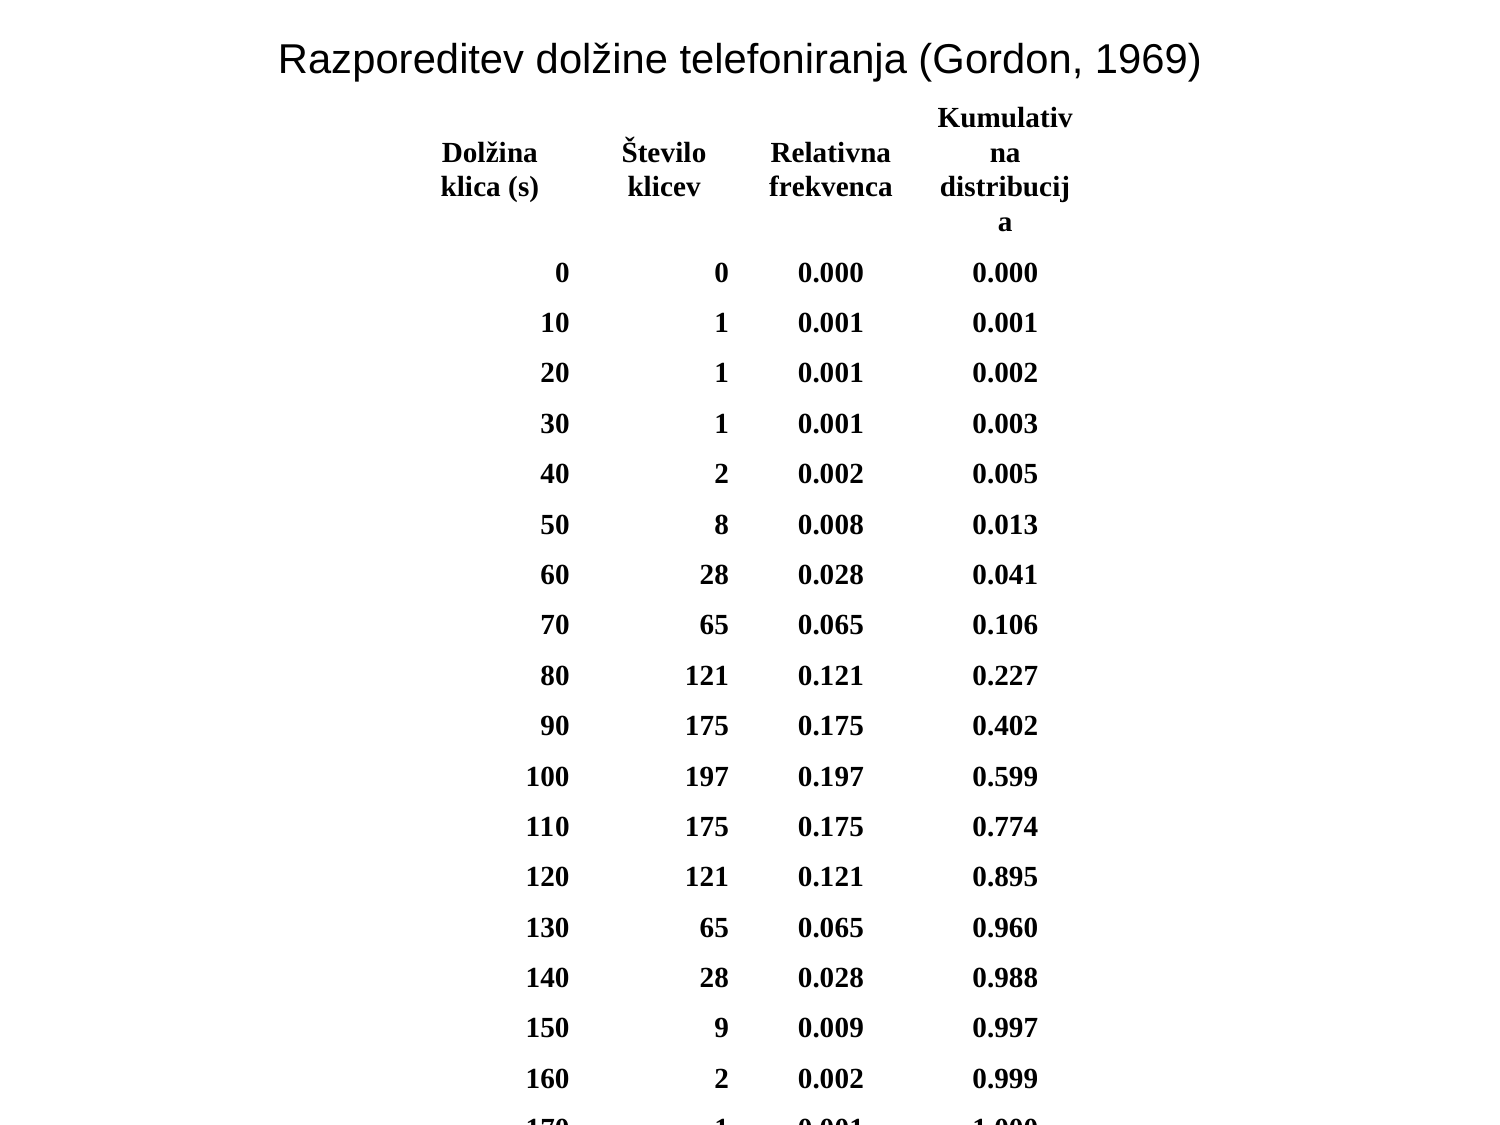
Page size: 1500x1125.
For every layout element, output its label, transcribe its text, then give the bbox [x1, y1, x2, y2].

table_cell 170 [396, 1102, 585, 1125]
table_cell 70 [396, 598, 585, 648]
table_cell 140 [396, 951, 585, 1001]
table_cell 65 [585, 900, 744, 951]
table_header Kumulativna distribucija [918, 90, 1092, 245]
table_cell 28 [585, 548, 744, 598]
table_cell 0 [396, 245, 585, 296]
table_cell 0.065 [744, 900, 918, 951]
table_cell 1 [585, 346, 744, 396]
table_header Dolžina klica (s) [396, 90, 585, 245]
table_cell 0.013 [918, 497, 1092, 548]
table_cell 175 [585, 699, 744, 749]
table_cell 0.000 [918, 245, 1092, 296]
table_cell 160 [396, 1051, 585, 1102]
table_cell 1 [585, 296, 744, 346]
table_cell 0.175 [744, 799, 918, 850]
table_cell 0.009 [744, 1001, 918, 1051]
table_cell 0.999 [918, 1051, 1092, 1102]
table_cell 1.000 [918, 1102, 1092, 1125]
table_cell 175 [585, 799, 744, 850]
table_cell 1 [585, 1102, 744, 1125]
table_cell 0.960 [918, 900, 1092, 951]
table_cell 0.599 [918, 749, 1092, 799]
table_cell 0.065 [744, 598, 918, 648]
table_cell 0.175 [744, 699, 918, 749]
table_cell 80 [396, 648, 585, 699]
table_cell 0.028 [744, 548, 918, 598]
table_cell 0.197 [744, 749, 918, 799]
table_cell 0.997 [918, 1001, 1092, 1051]
title Razporeditev dolžine telefoniranja (Gordon, 1969) [76, 0, 1427, 98]
table_cell 65 [585, 598, 744, 648]
table_cell 197 [585, 749, 744, 799]
table_cell 0.002 [744, 447, 918, 497]
table_cell 0.000 [744, 245, 918, 296]
table_cell 121 [585, 850, 744, 900]
table_cell 0.001 [744, 346, 918, 396]
table_cell 0.121 [744, 648, 918, 699]
table_cell 0.003 [918, 396, 1092, 447]
table_cell 2 [585, 1051, 744, 1102]
table_cell 0.774 [918, 799, 1092, 850]
table_header Število klicev [585, 90, 744, 245]
table_cell 0.227 [918, 648, 1092, 699]
table_cell 50 [396, 497, 585, 548]
table_header Relativna frekvenca [744, 90, 918, 245]
table_cell 10 [396, 296, 585, 346]
table_cell 0.402 [918, 699, 1092, 749]
table_cell 60 [396, 548, 585, 598]
table_cell 0.002 [744, 1051, 918, 1102]
table_cell 40 [396, 447, 585, 497]
table_cell 8 [585, 497, 744, 548]
table_cell 20 [396, 346, 585, 396]
table_cell 0.001 [744, 1102, 918, 1125]
table_cell 100 [396, 749, 585, 799]
table_cell 0.005 [918, 447, 1092, 497]
table_cell 0.988 [918, 951, 1092, 1001]
table_cell 0 [585, 245, 744, 296]
table_cell 0.001 [744, 296, 918, 346]
table_cell 30 [396, 396, 585, 447]
table_cell 28 [585, 951, 744, 1001]
table_cell 0.028 [744, 951, 918, 1001]
table_cell 120 [396, 850, 585, 900]
table_cell 121 [585, 648, 744, 699]
table_cell 2 [585, 447, 744, 497]
table_cell 90 [396, 699, 585, 749]
table_cell 0.001 [918, 296, 1092, 346]
table_cell 0.106 [918, 598, 1092, 648]
table_cell 9 [585, 1001, 744, 1051]
table_cell 110 [396, 799, 585, 850]
table_cell 0.002 [918, 346, 1092, 396]
table_cell 150 [396, 1001, 585, 1051]
table_cell 0.008 [744, 497, 918, 548]
table_cell 1 [585, 396, 744, 447]
table_cell 0.041 [918, 548, 1092, 598]
table_cell 130 [396, 900, 585, 951]
table_cell 0.895 [918, 850, 1092, 900]
table_cell 0.121 [744, 850, 918, 900]
table_cell 0.001 [744, 396, 918, 447]
